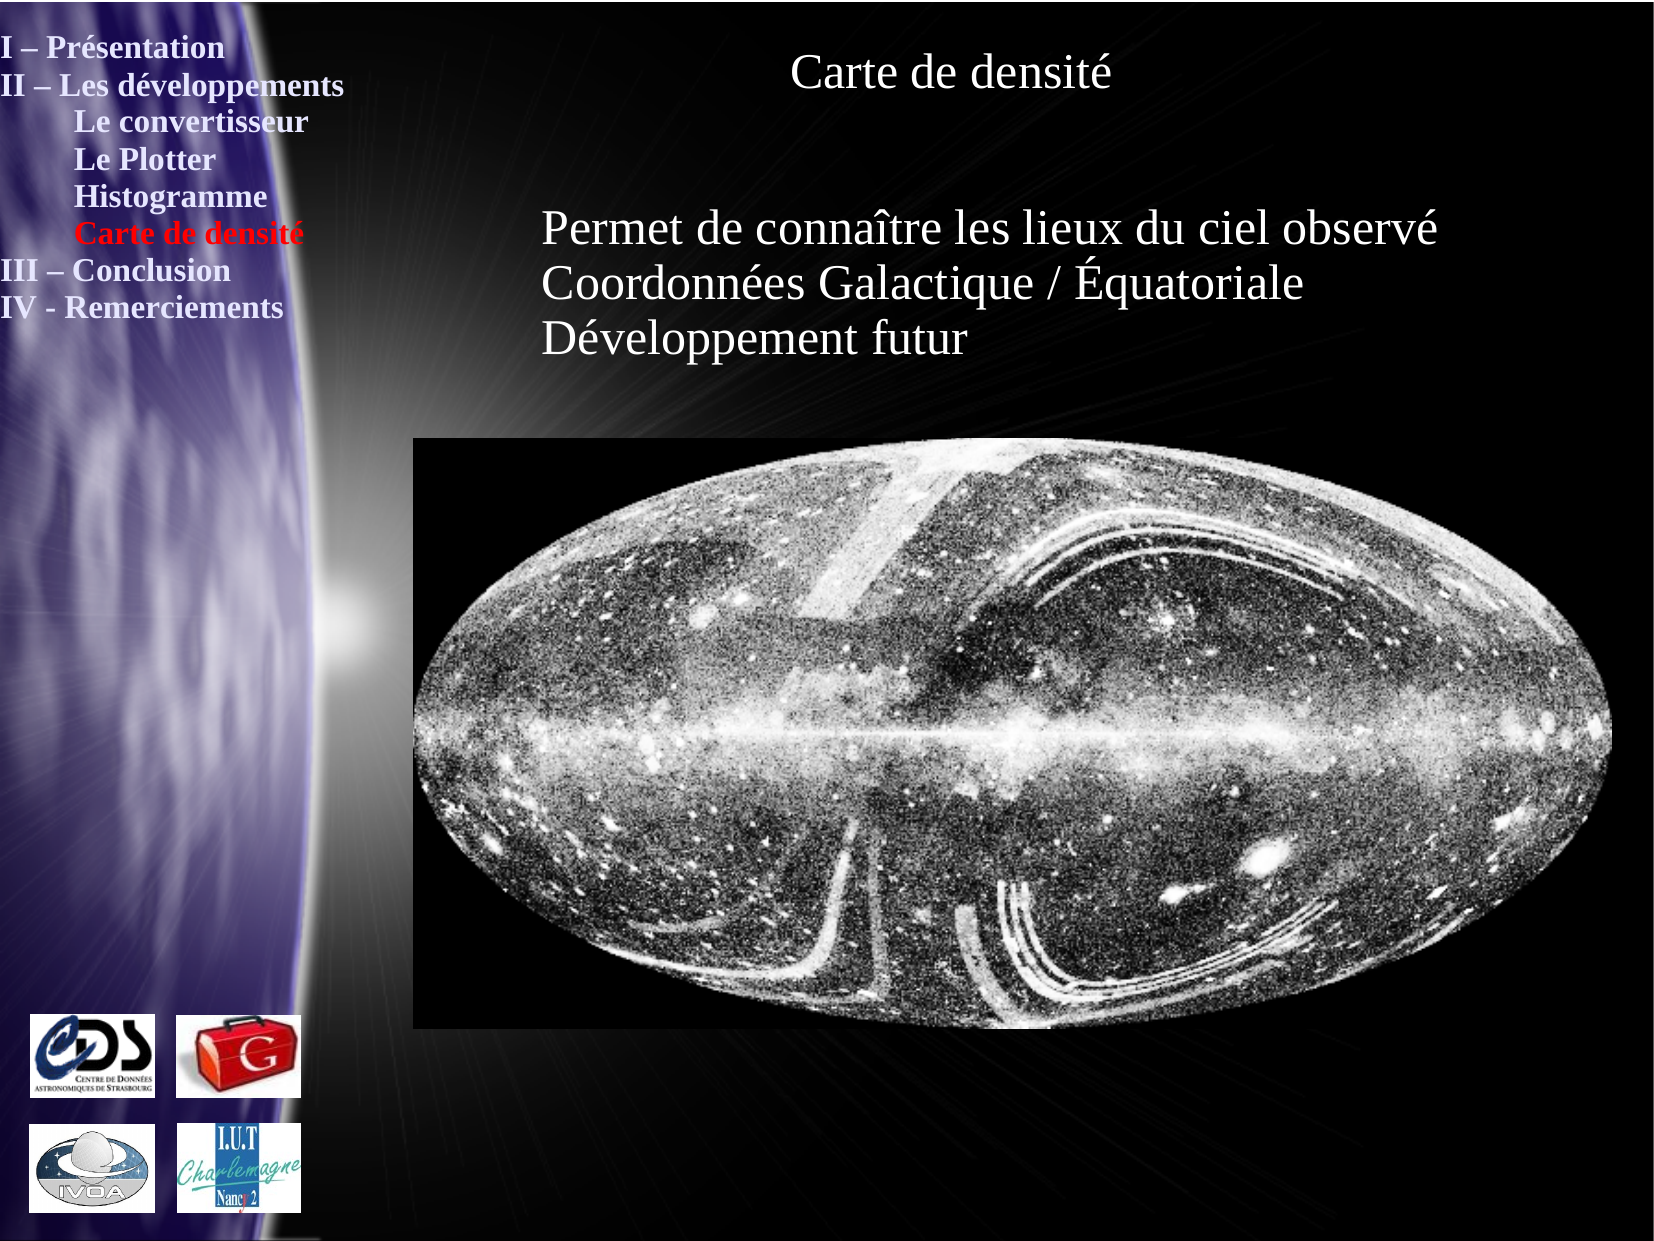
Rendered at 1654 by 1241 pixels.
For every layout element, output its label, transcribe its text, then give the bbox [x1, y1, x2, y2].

text_box Permet de connaître les lieux du ciel observé Coordonnées Galactique / Équatoriale Développement futur [529, 199, 1537, 382]
picture [0, 2, 1654, 1241]
text_box Carte de densité [580, 44, 1323, 126]
title I – Présentation II – Les développements Le convertisseur Le Plotter Histogramme Carte de densité III – Conclusion IV - Remerciements [0, 0, 374, 389]
